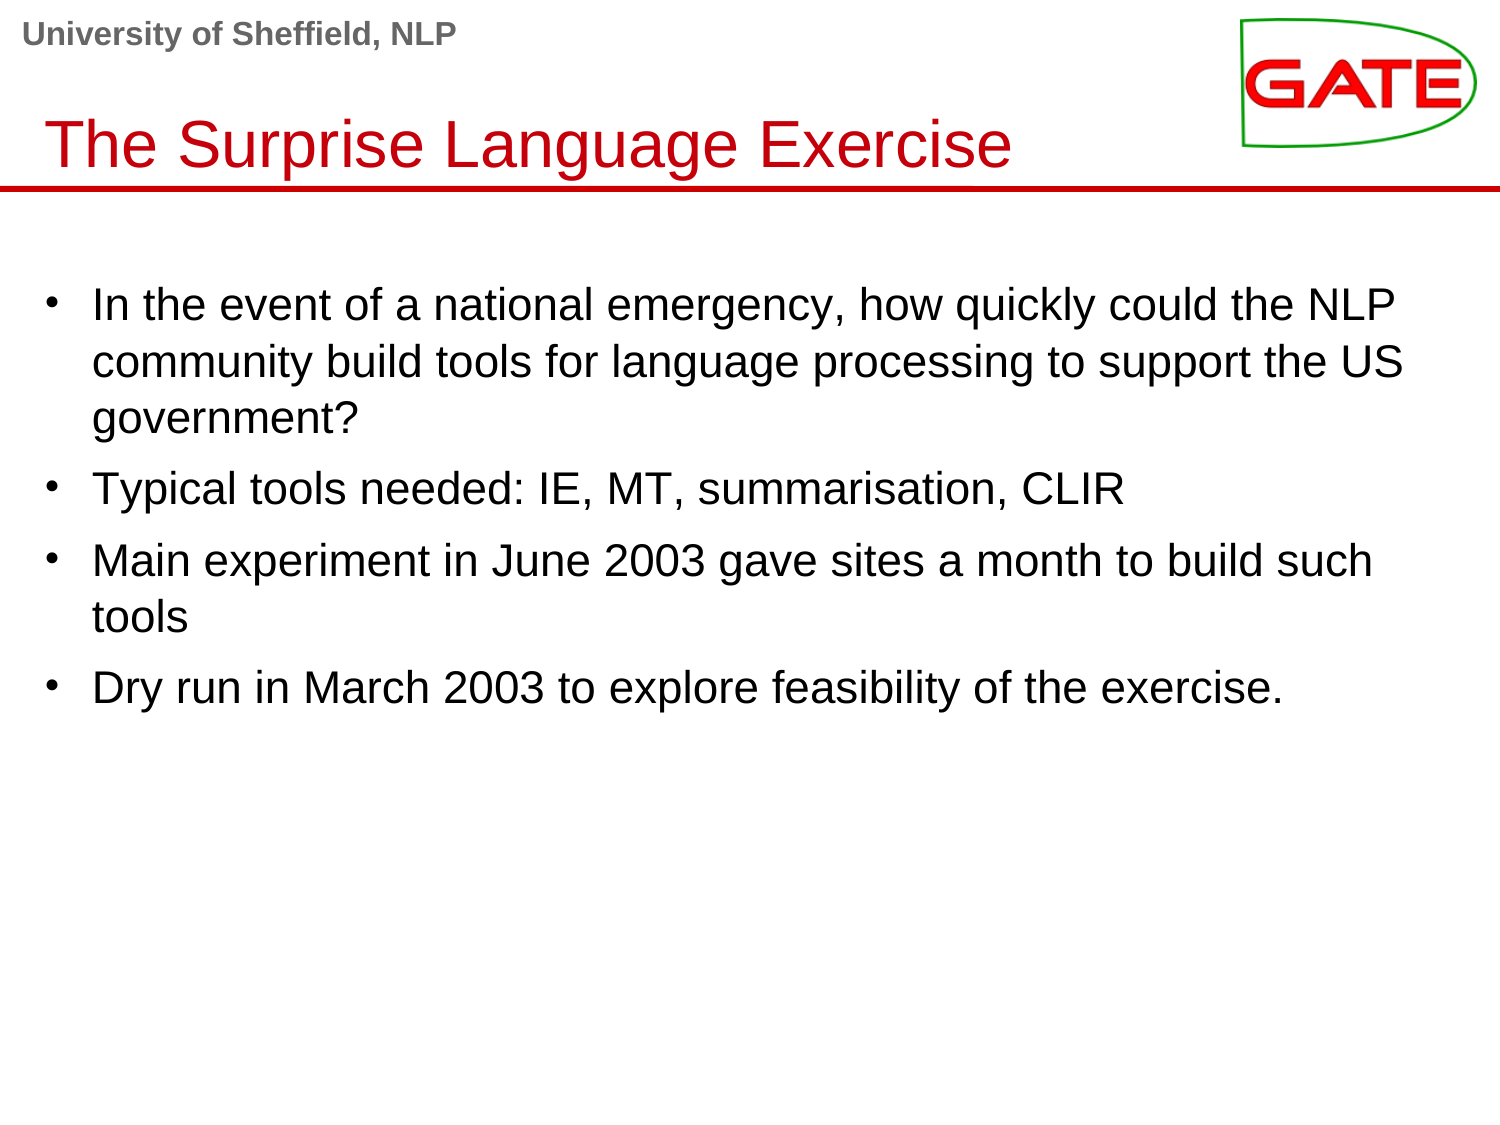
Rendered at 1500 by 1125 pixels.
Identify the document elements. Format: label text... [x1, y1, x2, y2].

picture [1308, 18, 1477, 148]
title The Surprise Language Exercise [29, 0, 1308, 189]
list In the event of a national emergency, how quickly could the NLP community build tools for language processing to support the US government? Typical tools needed: IE, MT, summarisation, CLIR Main experiment in June 2003 gave sites a month to build such tools Dry run in March 2003 to explore feasibility of the exercise. [29, 265, 1477, 1093]
